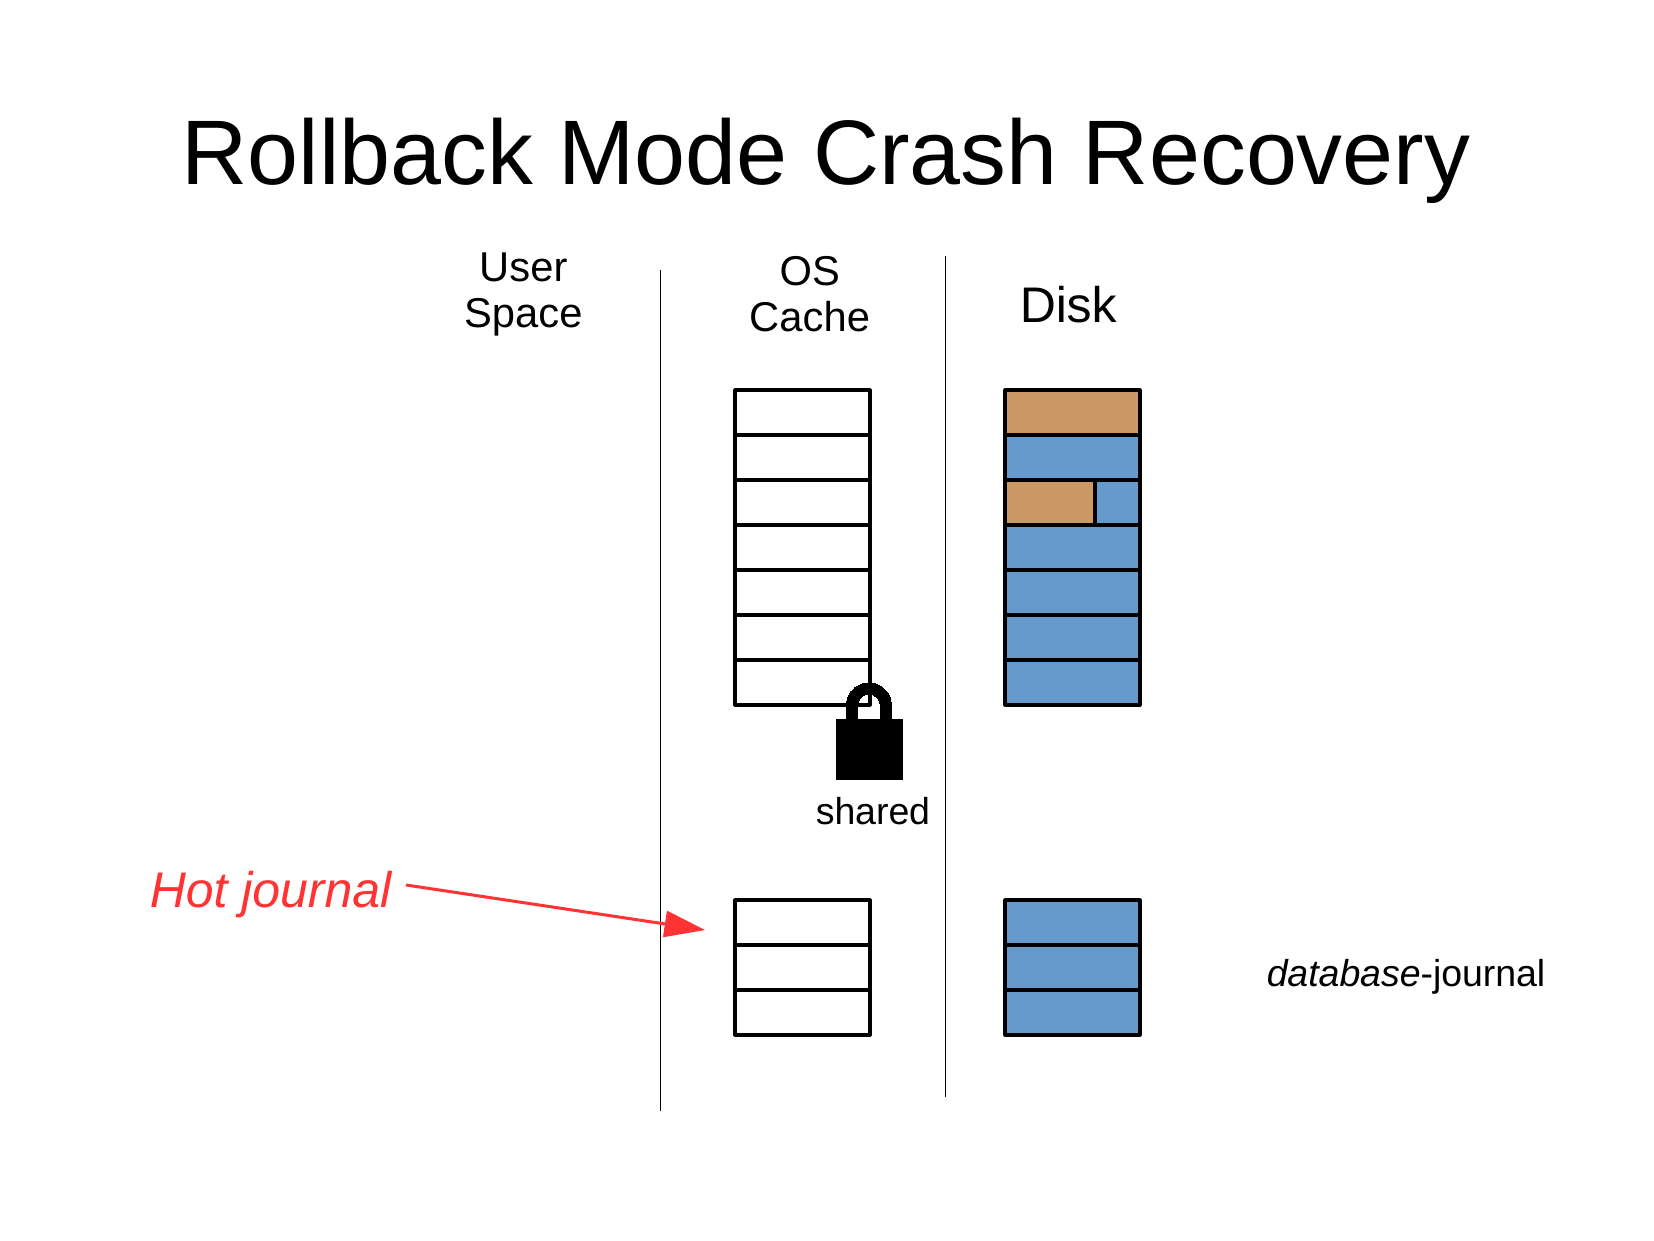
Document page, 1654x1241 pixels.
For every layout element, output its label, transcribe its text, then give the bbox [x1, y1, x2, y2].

text_box [735, 390, 903, 780]
text_box Disk [1005, 270, 1132, 342]
text_box [1005, 900, 1141, 1036]
text_box OS Cache [734, 240, 901, 349]
text_box shared [801, 783, 946, 840]
text_box database-journal [1252, 945, 1561, 1002]
text_box User Space [449, 236, 616, 346]
title Rollback Mode Crash Recovery [82, 49, 1571, 257]
text_box [735, 900, 871, 1036]
text_box [1005, 390, 1141, 706]
text_box Hot journal [135, 855, 407, 927]
